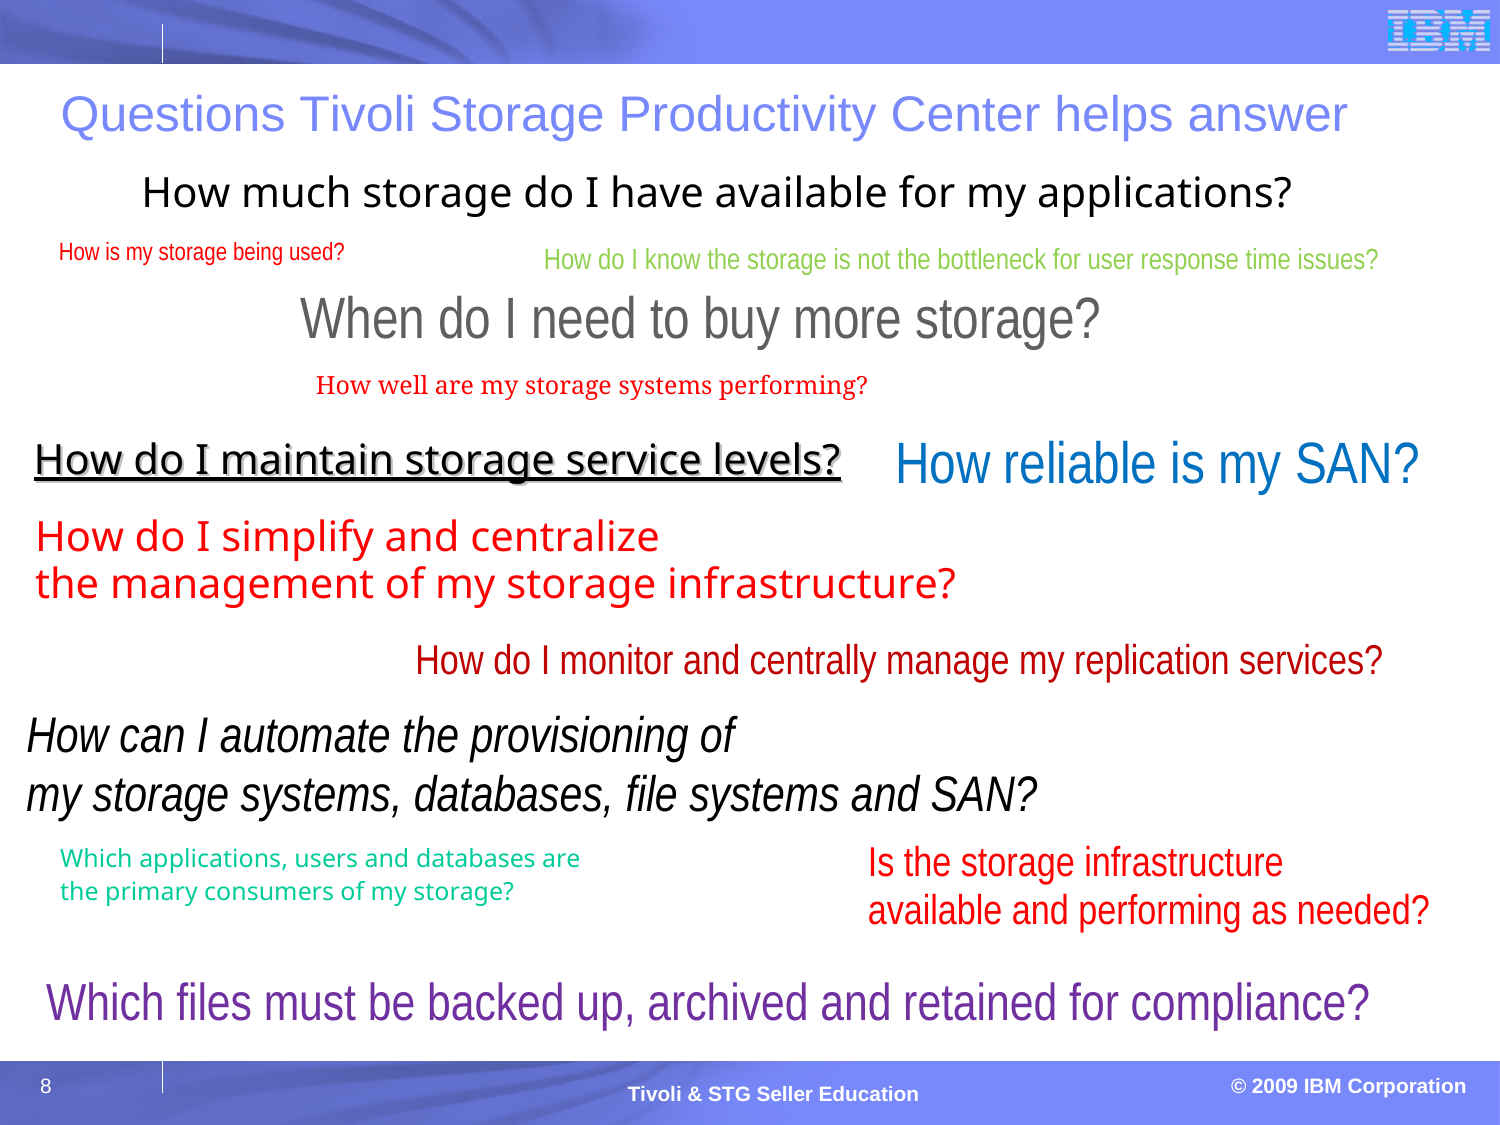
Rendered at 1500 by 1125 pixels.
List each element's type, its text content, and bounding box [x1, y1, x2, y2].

text_box How well are my storage systems performing? [300, 356, 1221, 417]
text_box Which files must be backed up, archived and retained for compliance? [31, 962, 1494, 1041]
title Questions Tivoli Storage Productivity Center helps answer [45, 80, 1399, 150]
text_box When do I need to buy more storage? [285, 286, 1171, 361]
text_box How do I simplify and centralize the management of my storage infrastructure? [20, 506, 1117, 622]
text_box How do I monitor and centrally manage my replication services? [400, 628, 1476, 694]
picture [0, 1061, 1500, 1125]
text_box How much storage do I have available for my applications? [126, 156, 1396, 222]
text_box How do I maintain storage service levels? [18, 424, 787, 490]
text_box Which applications, users and databases are the primary consumers of my storage? [45, 834, 628, 910]
text_box How reliable is my SAN? [880, 420, 1472, 506]
picture [0, 0, 1500, 64]
text_box How can I automate the provisioning of my storage systems, databases, file systems and SAN? [11, 696, 1138, 833]
text_box Is the storage infrastructure available and performing as needed? [852, 830, 1484, 946]
text_box 1 [25, 1066, 101, 1120]
text_box How is my storage being used? [43, 231, 536, 292]
text_box How do I know the storage is not the bottleneck for user response time issues? [528, 235, 1464, 286]
